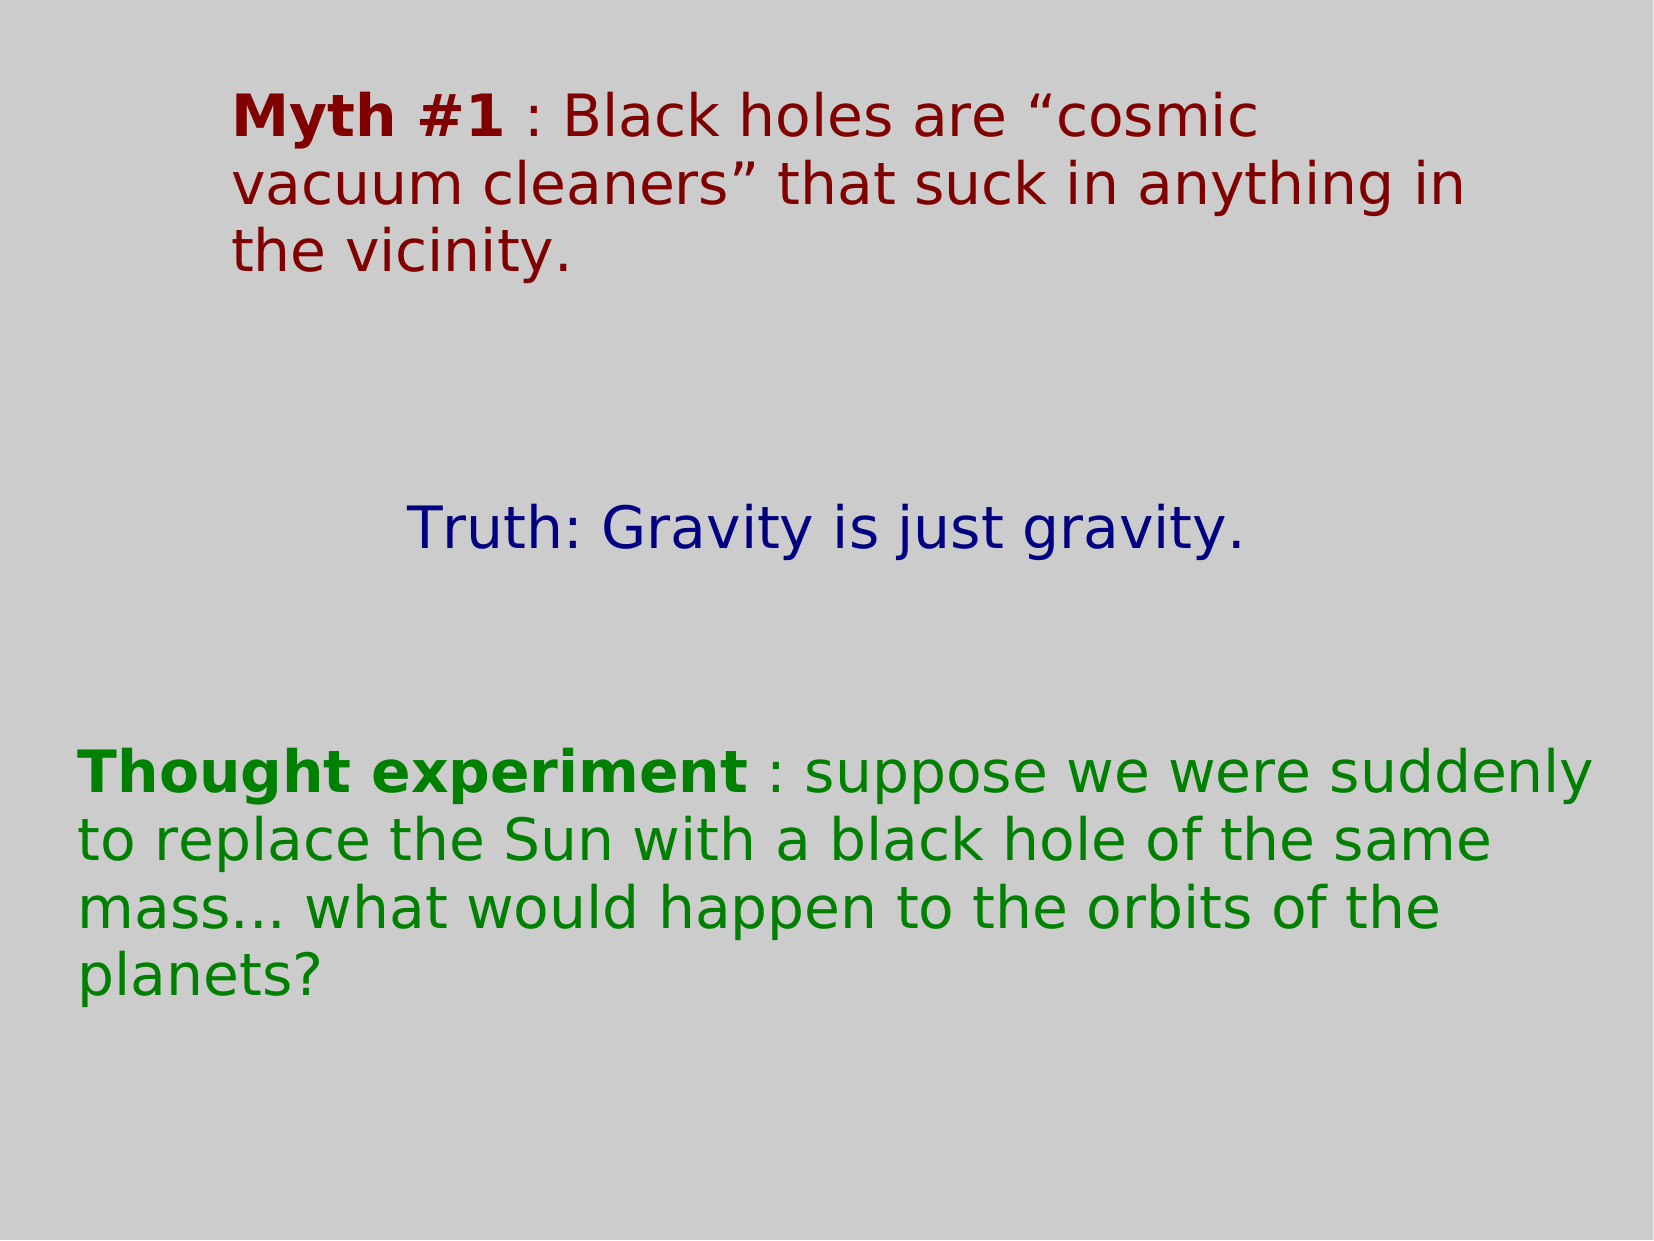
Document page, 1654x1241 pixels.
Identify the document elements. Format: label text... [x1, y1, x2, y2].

text_box Thought experiment : suppose we were suddenly to replace the Sun with a black hole of the same mass... what would happen to the orbits of the planets? [63, 731, 1613, 1017]
text_box Myth #1 : Black holes are “cosmic vacuum cleaners” that suck in anything in the vicinity. [216, 75, 1519, 294]
text_box Truth: Gravity is just gravity. [392, 487, 1262, 571]
